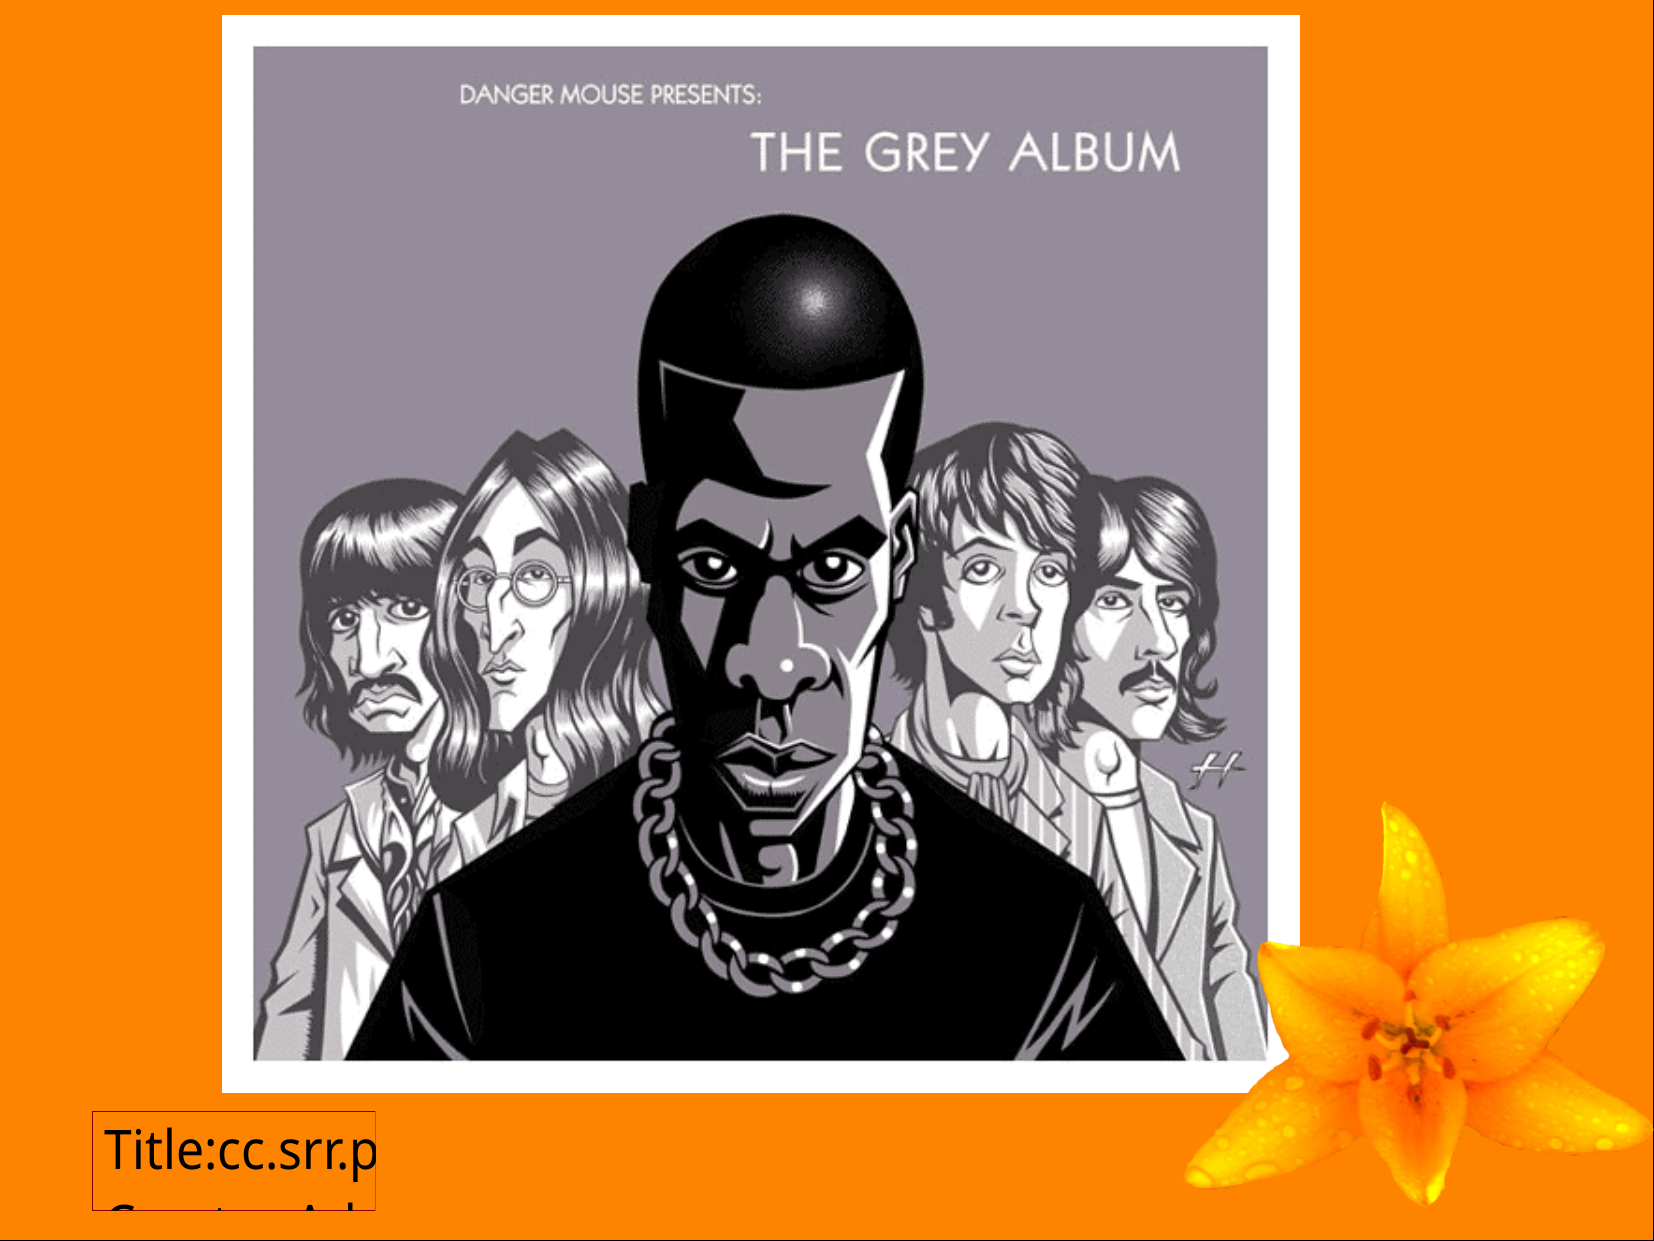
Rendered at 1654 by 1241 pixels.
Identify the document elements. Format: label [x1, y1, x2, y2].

picture [222, 15, 1654, 1241]
text_box [0, 0, 1654, 1241]
picture [88, 1108, 376, 1211]
